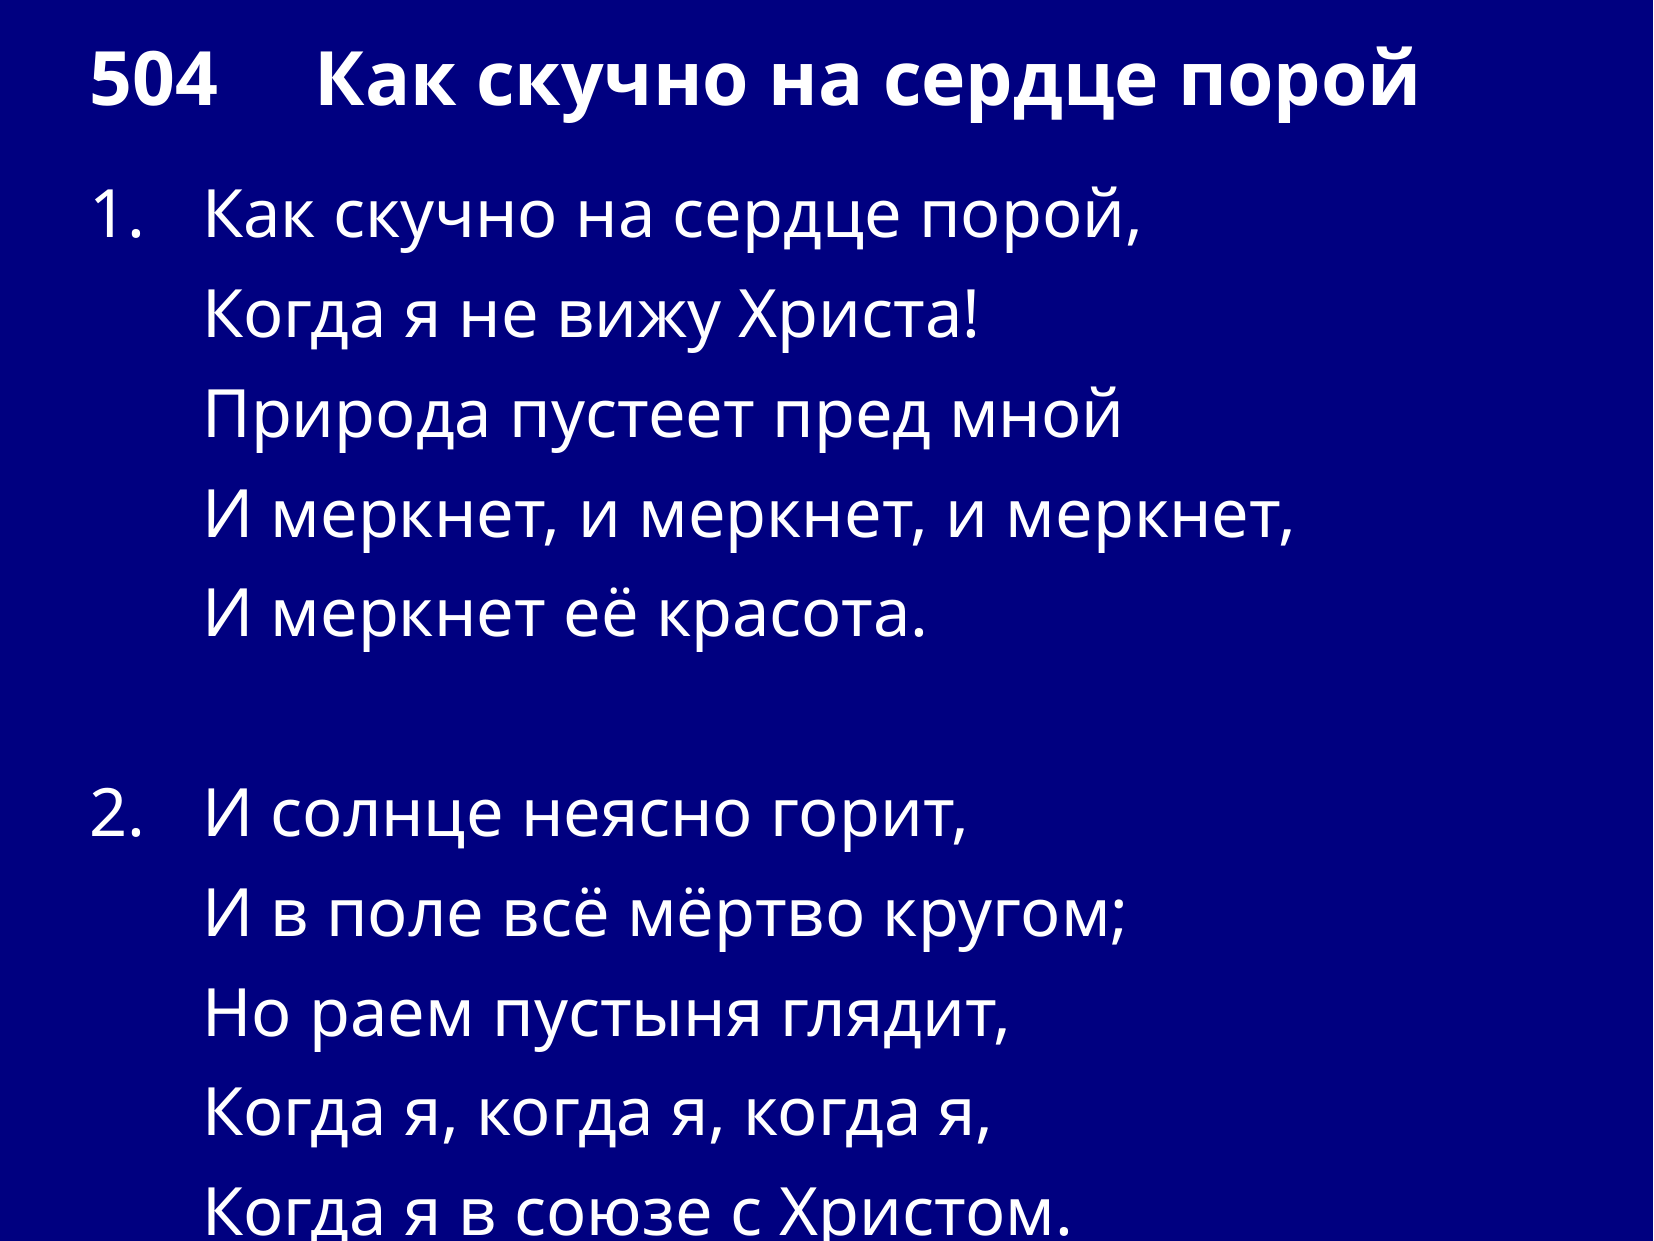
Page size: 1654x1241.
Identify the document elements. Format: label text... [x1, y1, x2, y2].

text_box 1. Как скучно на сердце порой, Когда я не вижу Христа! Природа пустеет пред мной И меркнет, и меркнет, и меркнет, И меркнет её красота. 2. И солнце неясно горит, И в поле всё мёртво кругом; Но раем пустыня глядит, Когда я, когда я, когда я, Когда я в союзе с Христом. [75, 150, 1576, 1163]
text_box 504 Как скучно на сердце порой [75, 18, 1576, 131]
